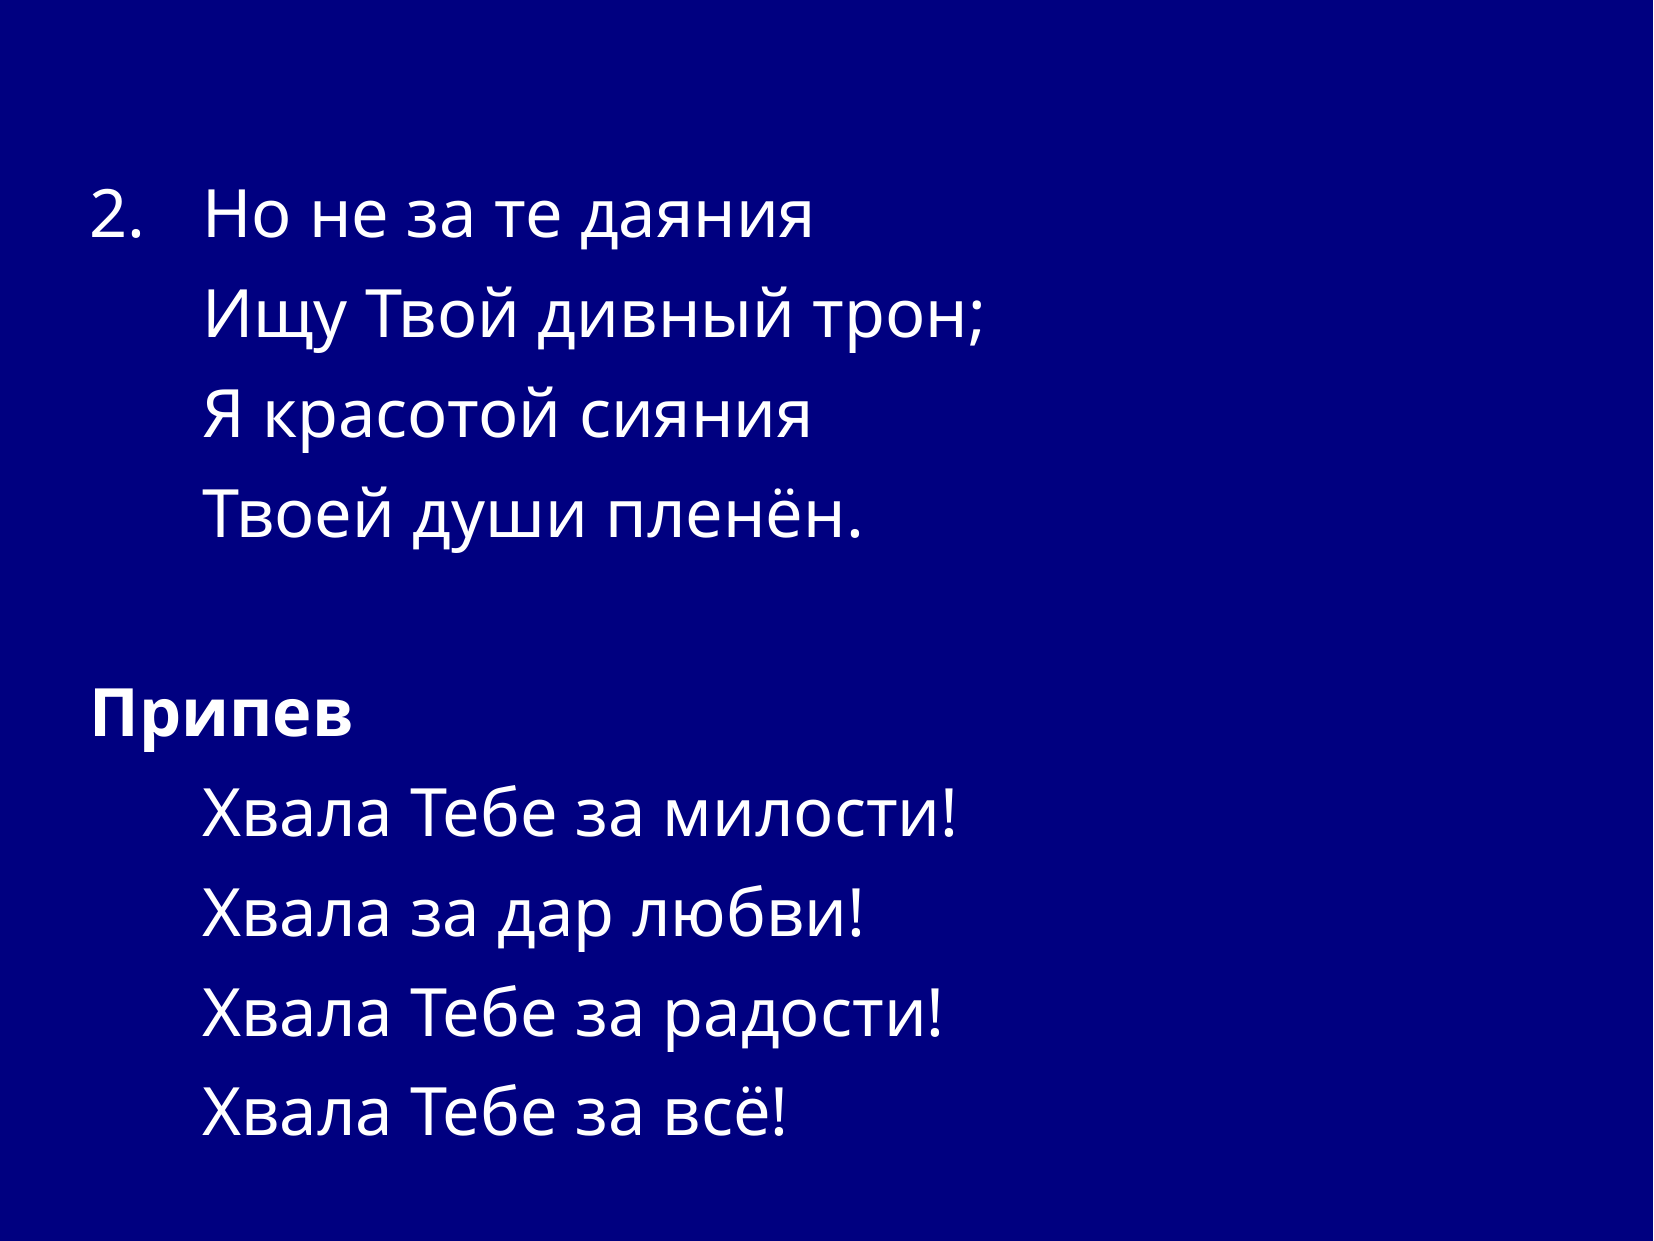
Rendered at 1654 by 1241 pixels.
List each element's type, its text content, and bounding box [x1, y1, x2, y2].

text_box 2. Но не за те даяния Ищу Твой дивный трон; Я красотой сияния Твоей души пленён. Припев Хвала Тебе за милости! Хвала за дар любви! Хвала Тебе за радости! Хвала Тебе за всё! [75, 150, 1576, 1163]
